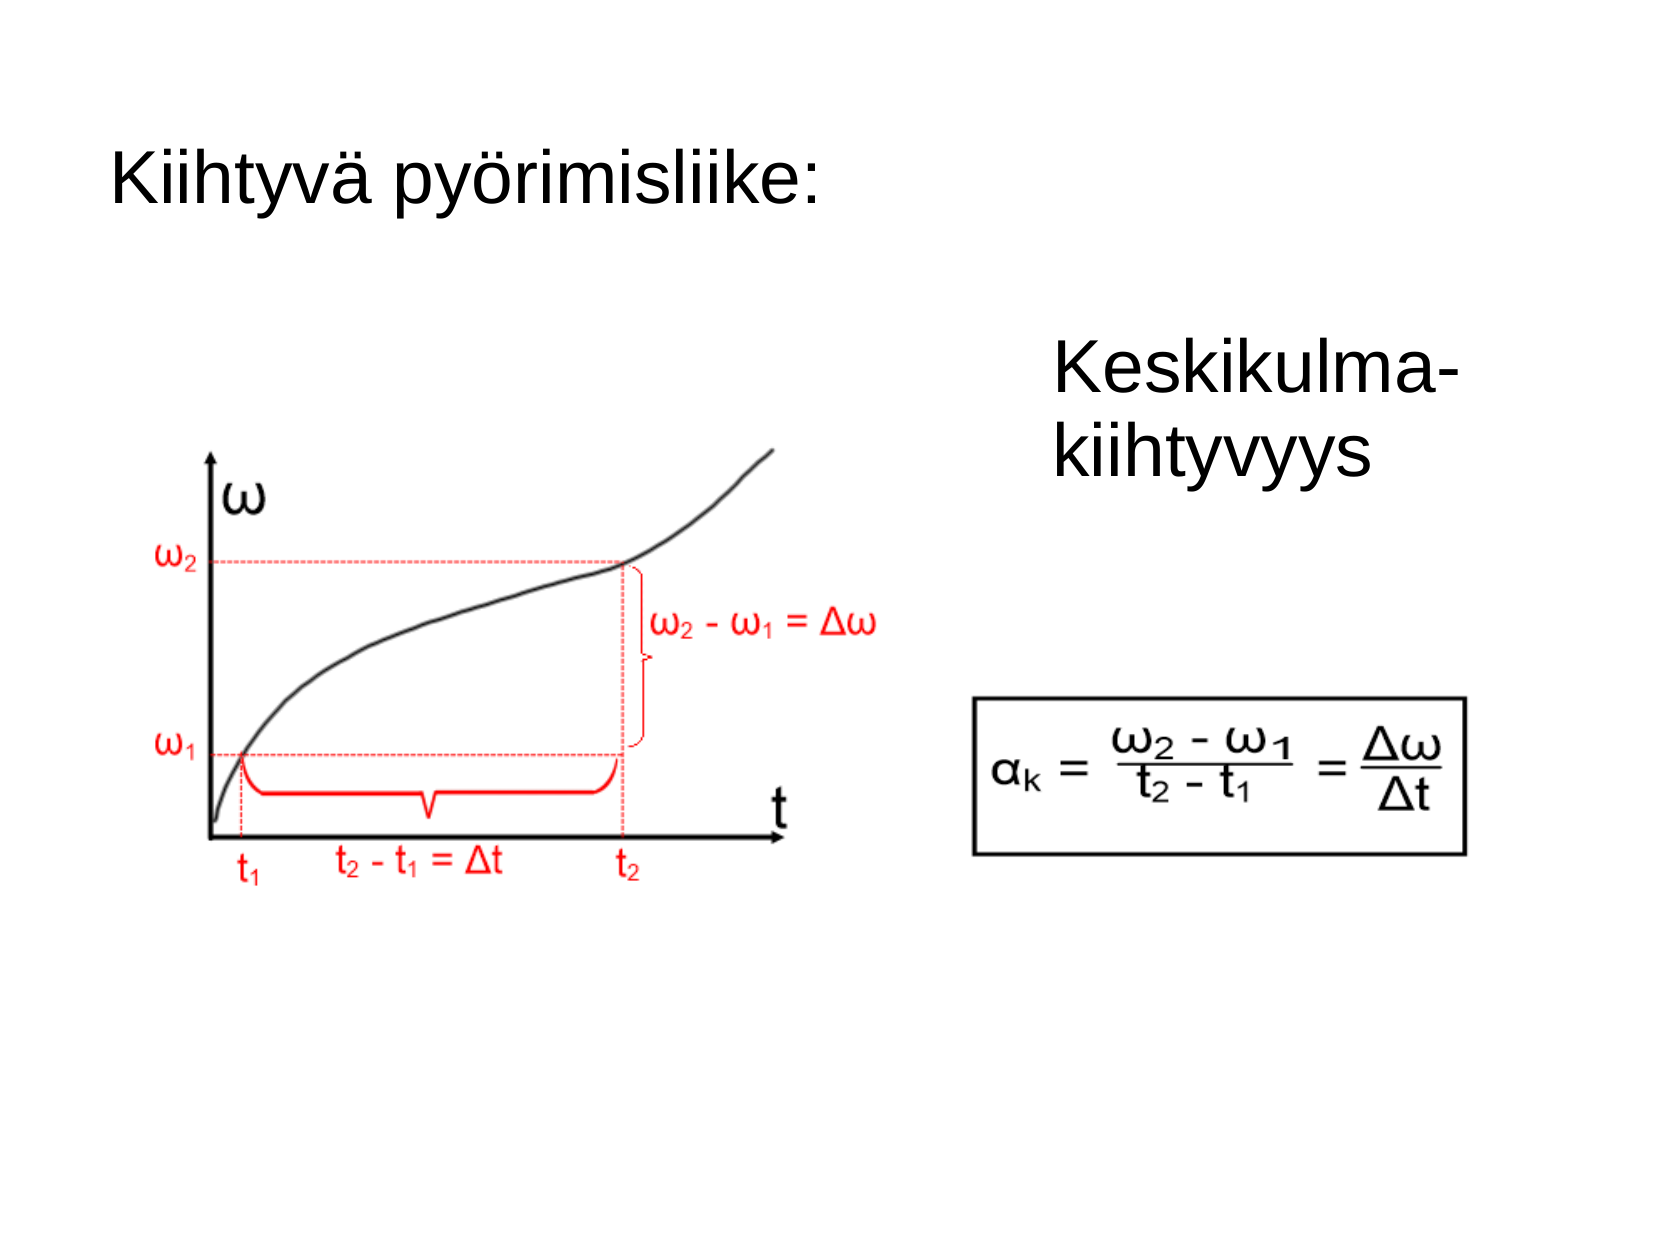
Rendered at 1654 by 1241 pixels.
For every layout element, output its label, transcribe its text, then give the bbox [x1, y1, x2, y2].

text_box Keskikulma-kiihtyvyys [1037, 318, 1513, 591]
picture [109, 387, 1511, 936]
text_box Kiihtyvä pyörimisliike: [94, 129, 839, 237]
